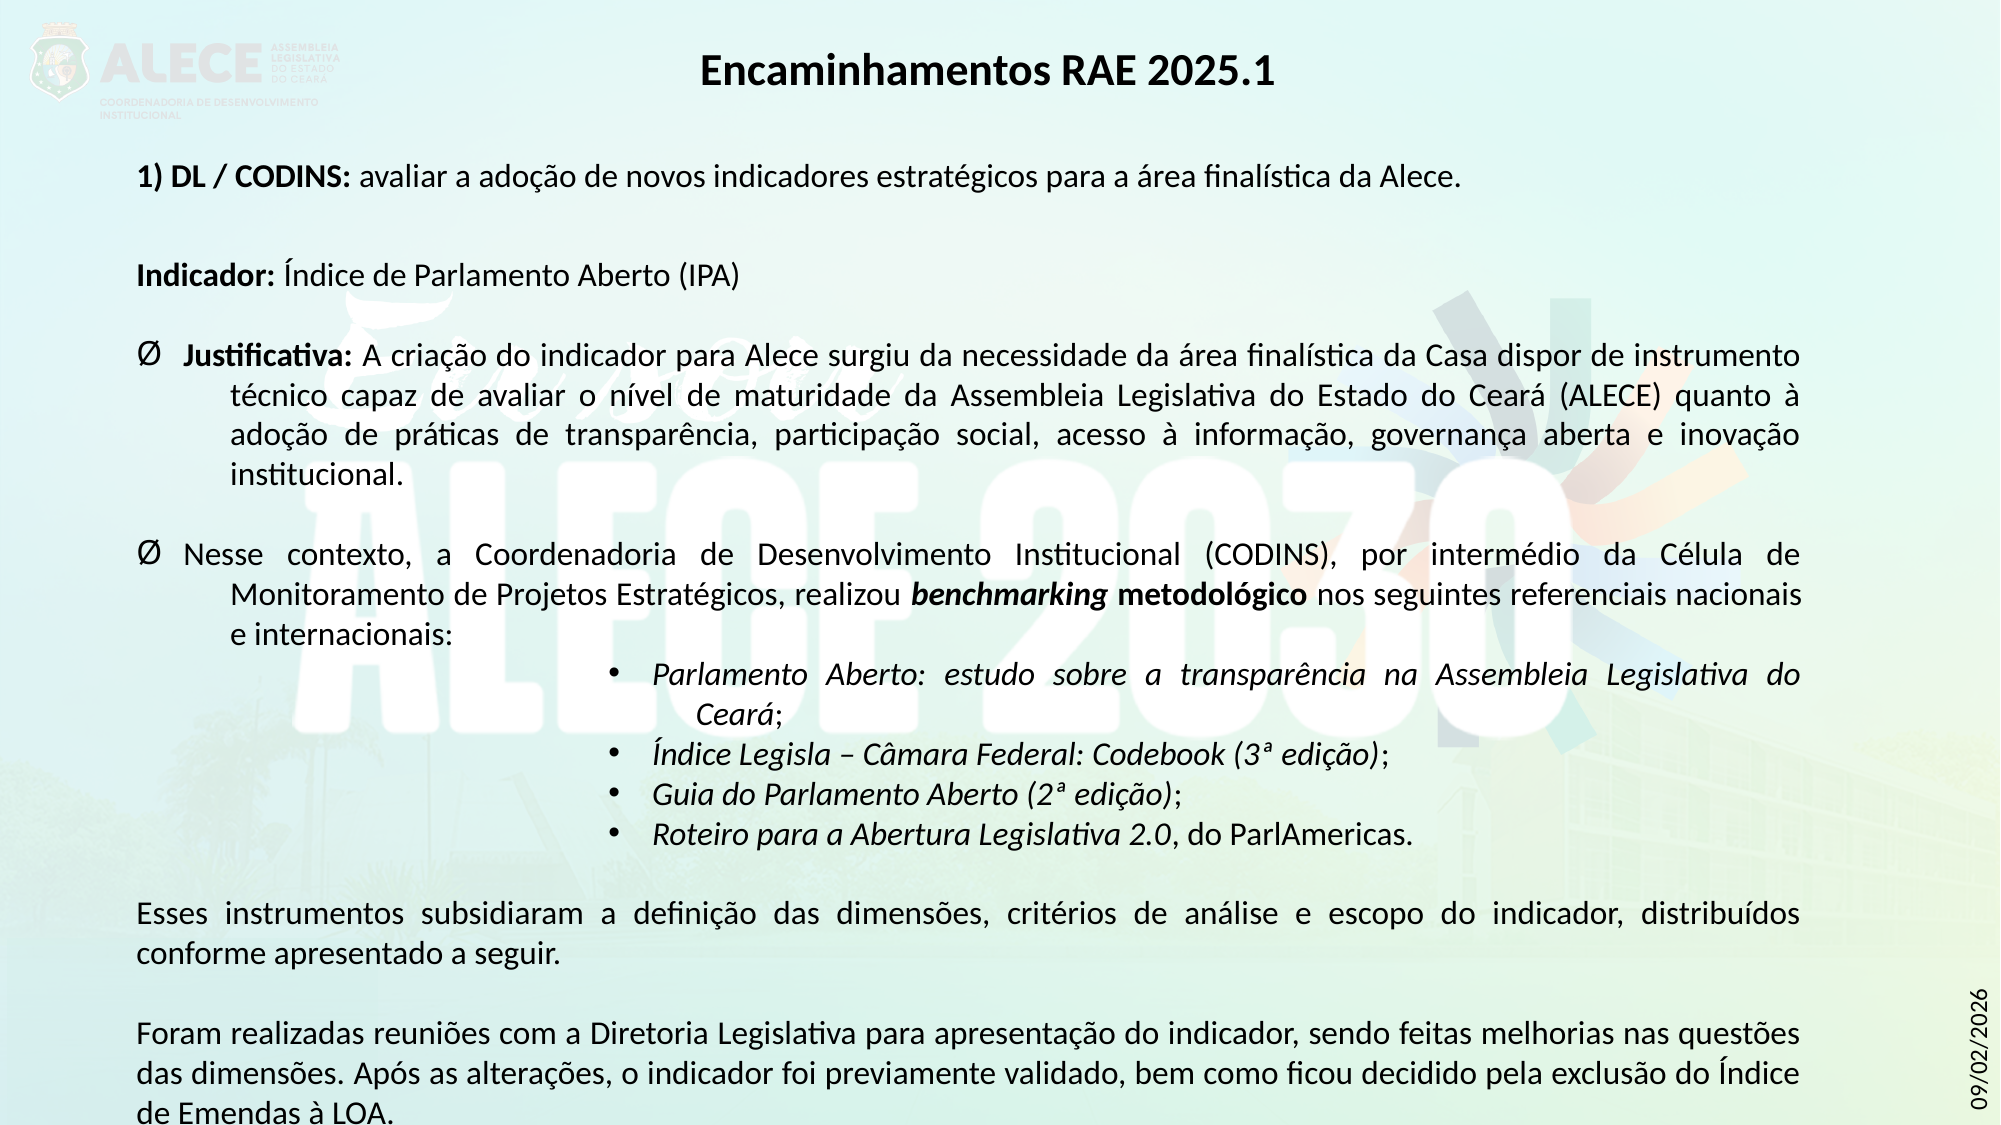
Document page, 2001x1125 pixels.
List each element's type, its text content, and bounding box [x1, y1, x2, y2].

text_box 1) DL / CODINS: avaliar a adoção de novos indicadores estratégicos para a área finalística da Alece. [121, 146, 1580, 203]
text_box 09/02/2026 [1954, 972, 2000, 1125]
text_box Indicador: Índice de Parlamento Aberto (IPA) Justificativa: A criação do indicador para Alece surgiu da necessidade da área finalística da Casa dispor de instrumento técnico capaz de avaliar o nível de maturidade da Assembleia Legislativa do Estado do Ceará (ALECE) quanto à adoção de práticas de transparência, participação social, acesso à informação, governança aberta e inovação institucional. Nesse contexto, a Coordenadoria de Desenvolvimento Institucional (CODINS), por intermédio da Célula de Monitoramento de Projetos Estratégicos, realizou benchmarking metodológico nos seguintes referenciais nacionais e internacionais: Parlamento Aberto: estudo sobre a transparência na Assembleia Legislativa do Ceará; Índice Legisla – Câmara Federal: Codebook (3ª edição); Guia do Parlamento Aberto (2ª edição); Roteiro para a Abertura Legislativa 2.0, do ParlAmericas. Esses instrumentos subsidiaram a definição das dimensões, critérios de análise e escopo do indicador, distribuídos conforme apresentado a seguir. Foram realizadas reuniões com a Diretoria Legislativa para apresentação do indicador, sendo feitas melhorias nas questões das dimensões. Após as alterações, o indicador foi previamente validado, bem como ficou decidido pela exclusão do Índice de Emendas à LOA. [121, 245, 1818, 1069]
title Encaminhamentos RAE 2025.1 [671, 37, 1305, 104]
